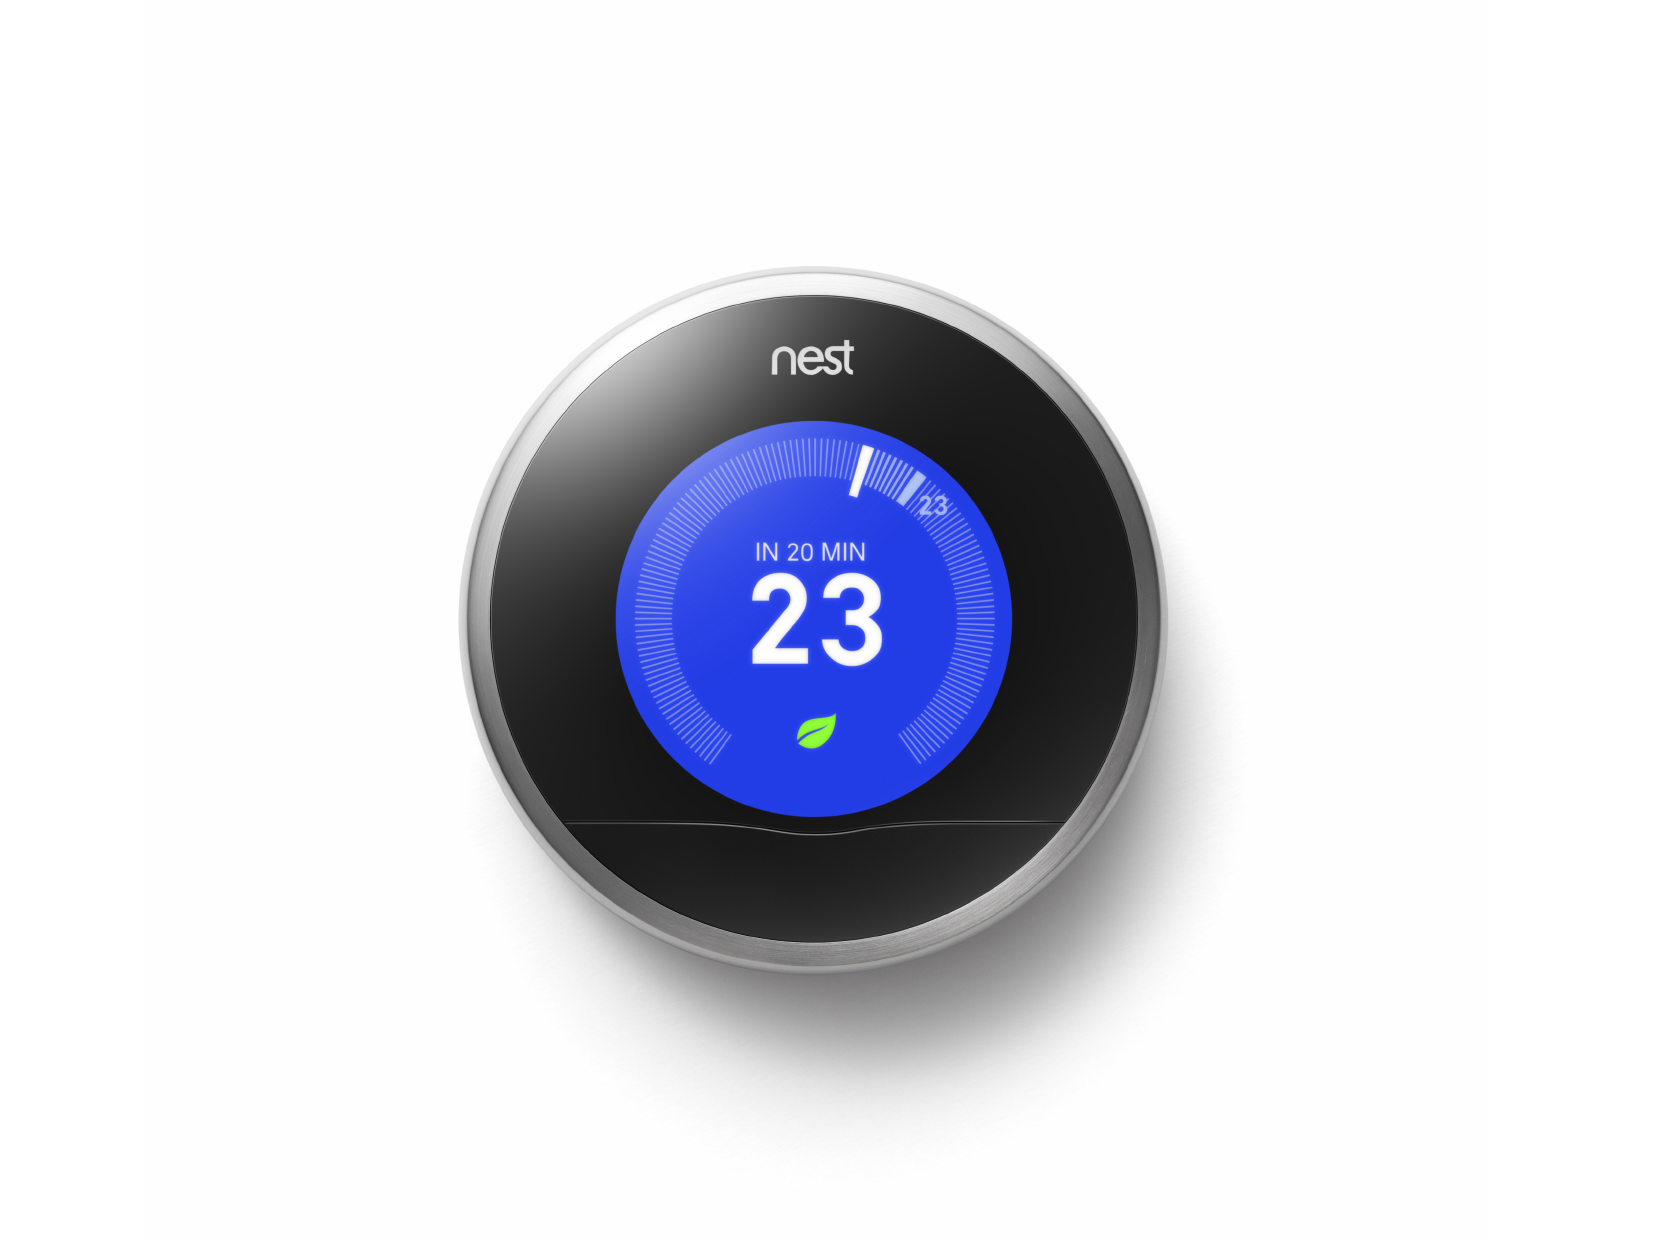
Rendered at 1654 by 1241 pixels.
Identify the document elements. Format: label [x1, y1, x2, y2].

picture [142, 0, 1486, 1241]
